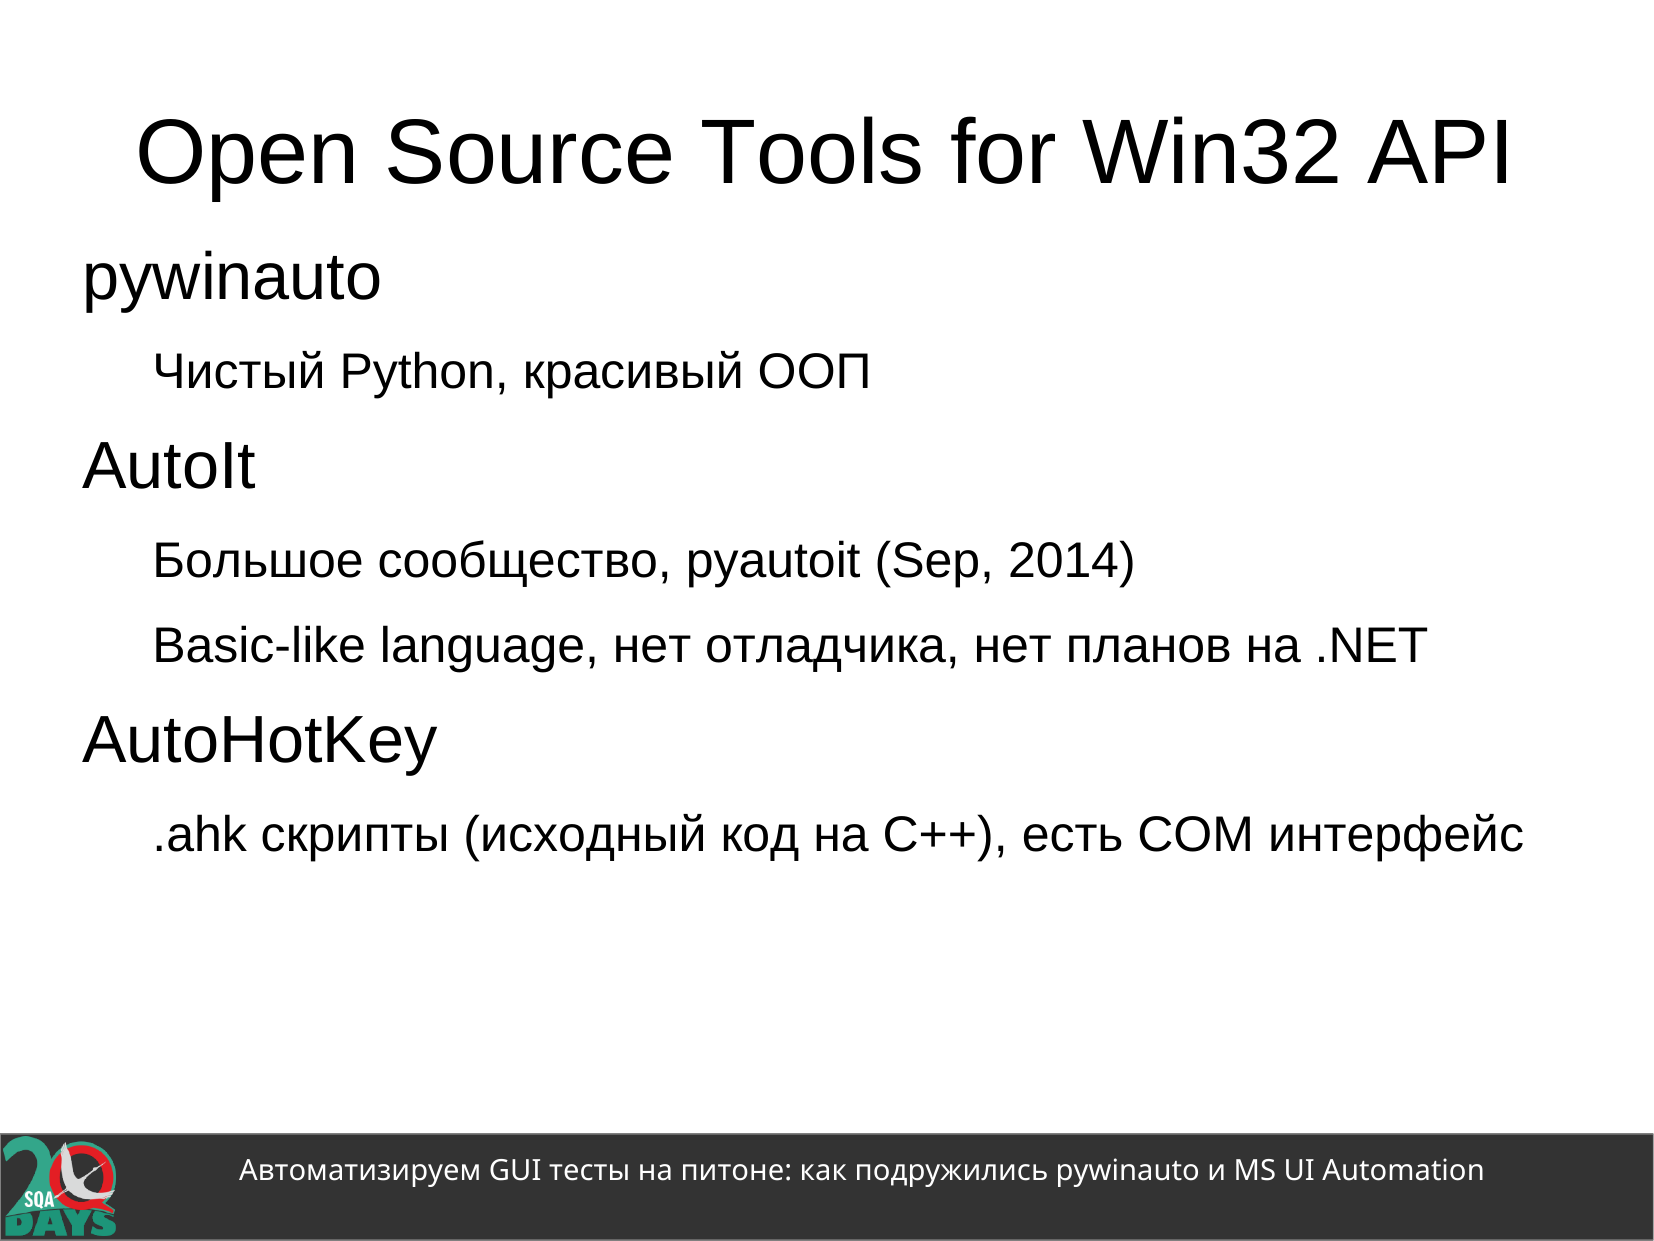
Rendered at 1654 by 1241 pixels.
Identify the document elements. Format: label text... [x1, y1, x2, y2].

title Open Source Tools for Win32 API [82, 49, 1571, 240]
picture [3, 1136, 116, 1236]
text_box [0, 1133, 1654, 1241]
subtitle pywinauto Чистый Python, красивый ООП AutoIt Большое сообщество, pyautoit (Sep, 2014) Basic-like language, нет отладчика, нет планов на .NET AutoHotKey .ahk скрипты (исходный код на C++), есть COM интерфейс [82, 240, 1571, 1059]
text_box Автоматизируем GUI тесты на питоне: как подружились pywinauto и MS UI Automation [224, 1145, 1607, 1229]
